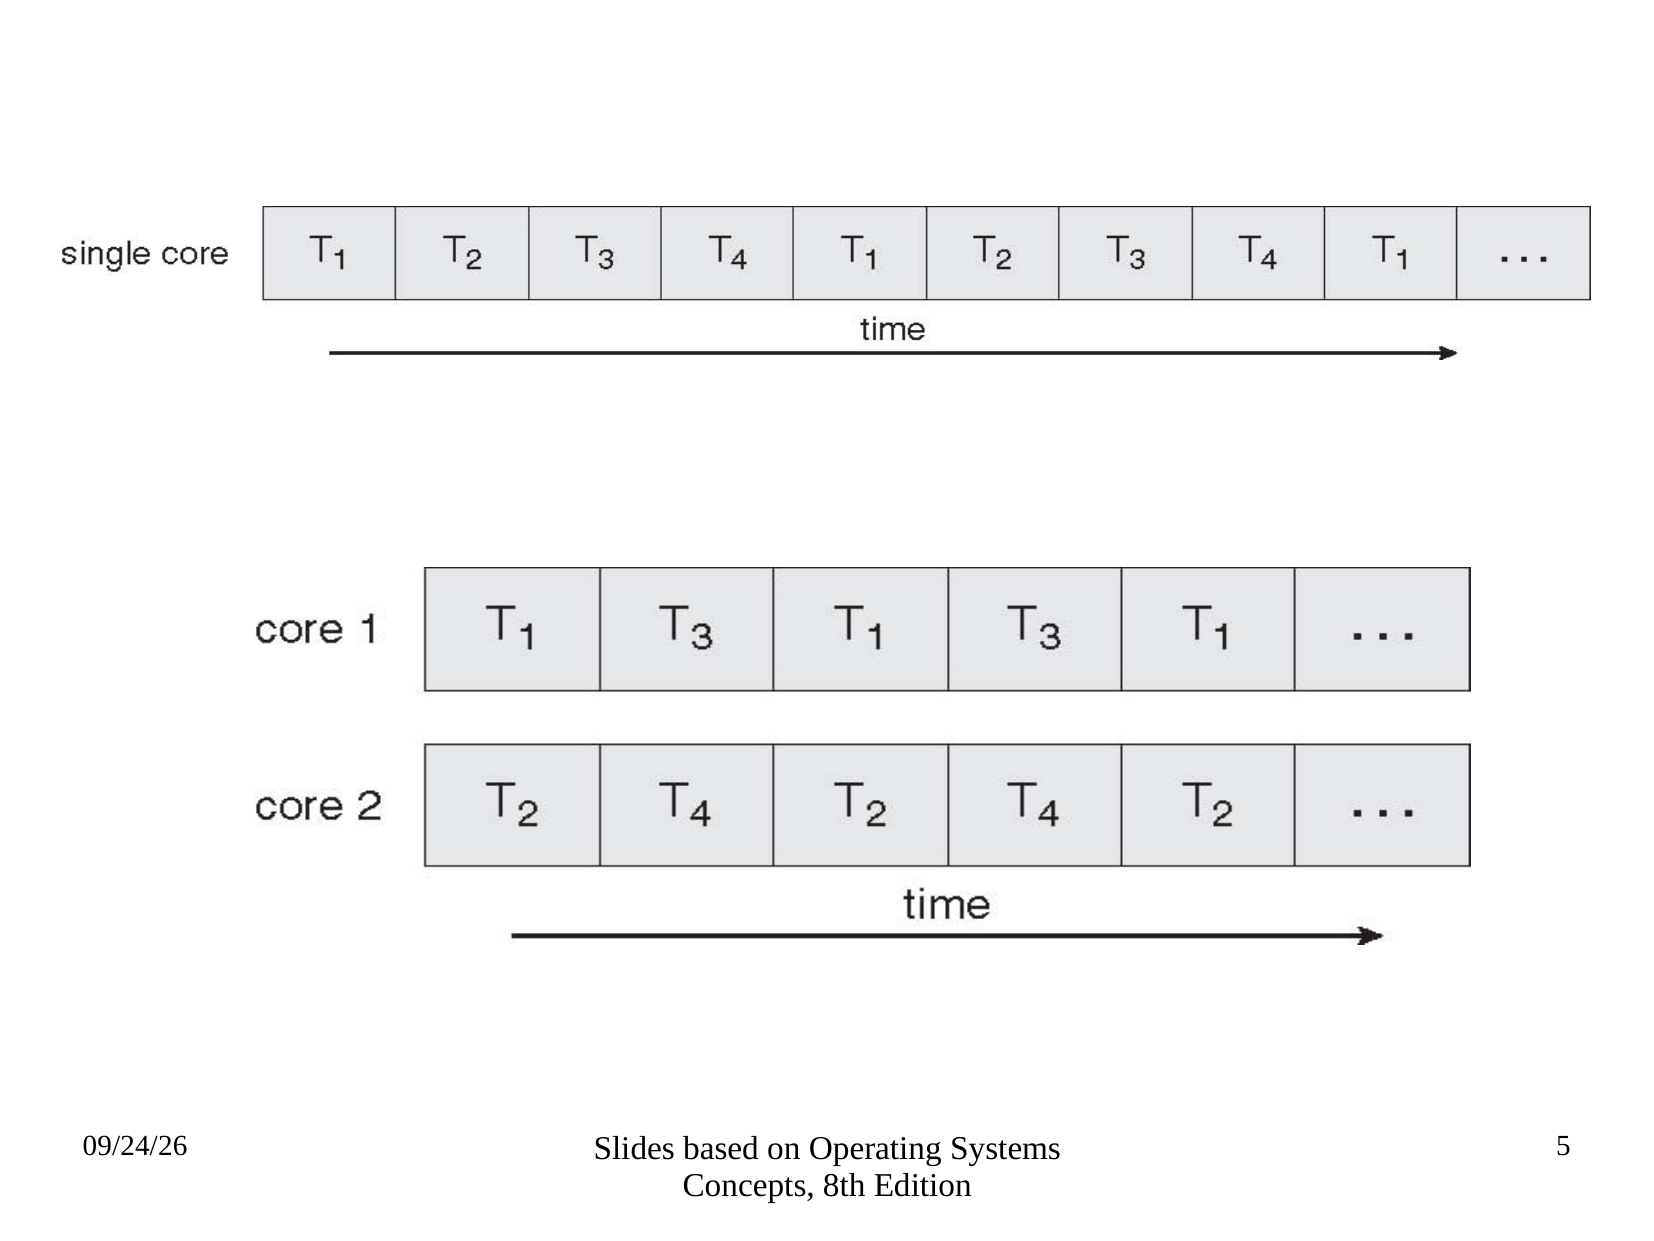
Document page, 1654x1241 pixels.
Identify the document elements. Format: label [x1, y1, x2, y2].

picture [255, 567, 1471, 946]
picture [61, 206, 1591, 361]
